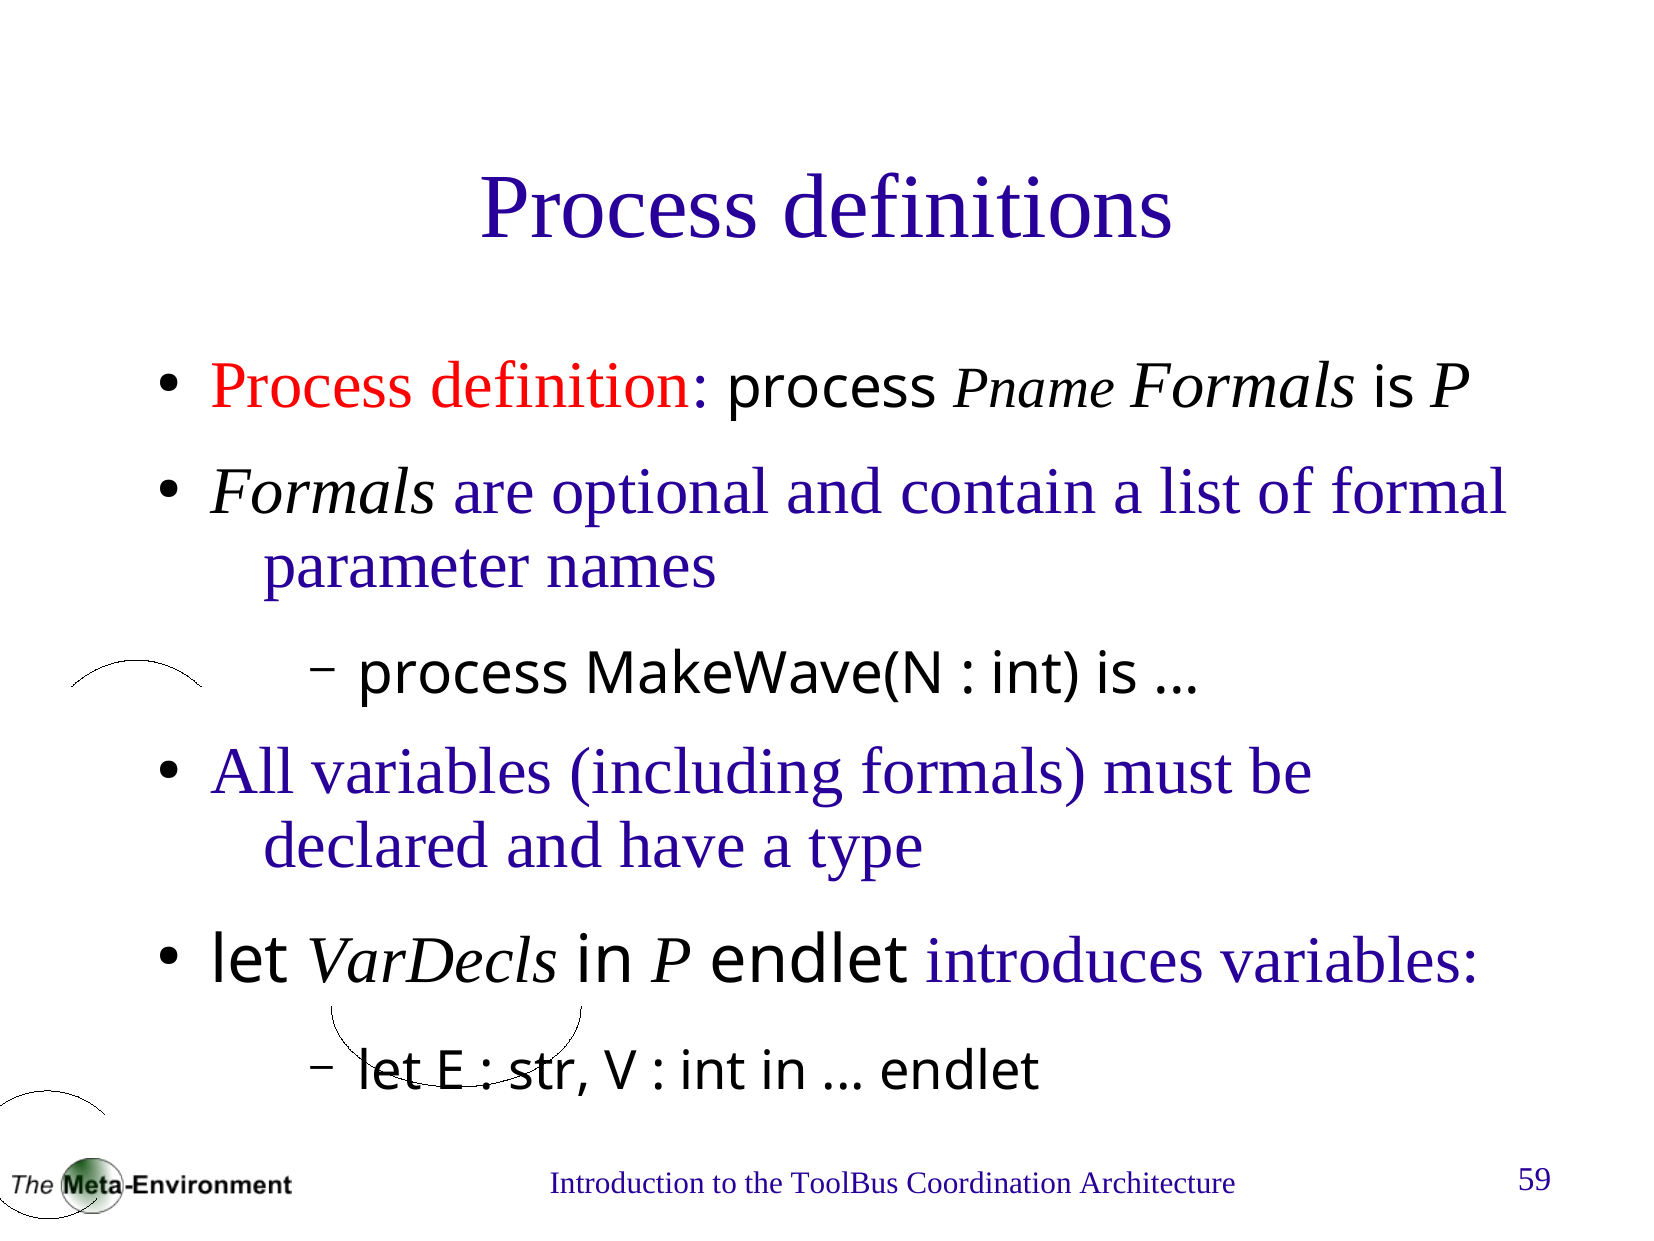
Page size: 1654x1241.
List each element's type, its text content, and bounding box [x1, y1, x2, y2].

title Process definitions [121, 102, 1534, 311]
picture [12, 1158, 292, 1214]
list Process definition: process Pname Formals is P Formals are optional and contain a list of formal parameter names process MakeWave(N : int) is ... All variables (including formals) must be declared and have a type let VarDecls in P endlet introduces variables: let E : str, V : int in ... endlet [121, 344, 1534, 1142]
